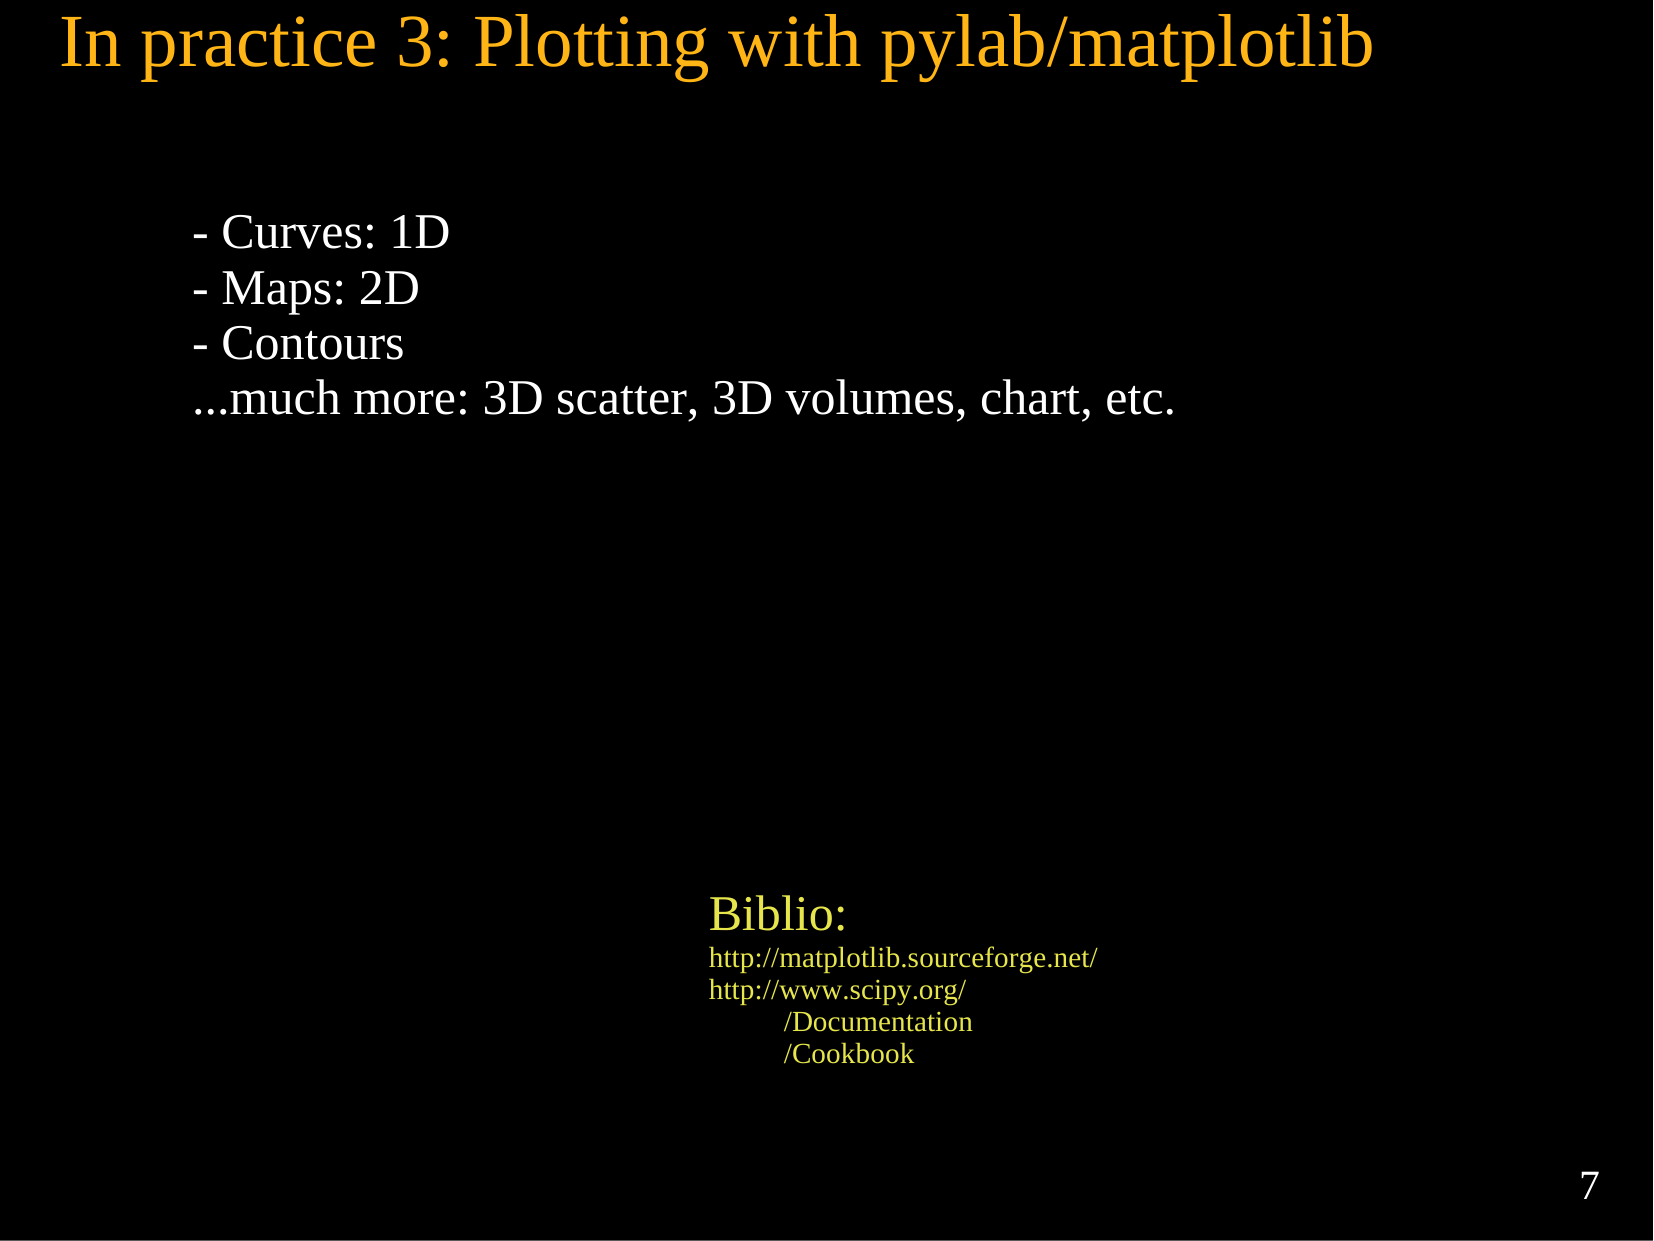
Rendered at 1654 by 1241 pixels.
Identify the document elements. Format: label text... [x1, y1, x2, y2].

text_box - Curves: 1D - Maps: 2D - Contours ...much more: 3D scatter, 3D volumes, chart, etc. [192, 204, 1178, 482]
text_box In practice 3: Plotting with pylab/matplotlib [59, 0, 1536, 104]
text_box Biblio: http://matplotlib.sourceforge.net/ http://www.scipy.org/ /Documentation /Cookbook [708, 885, 1477, 1199]
